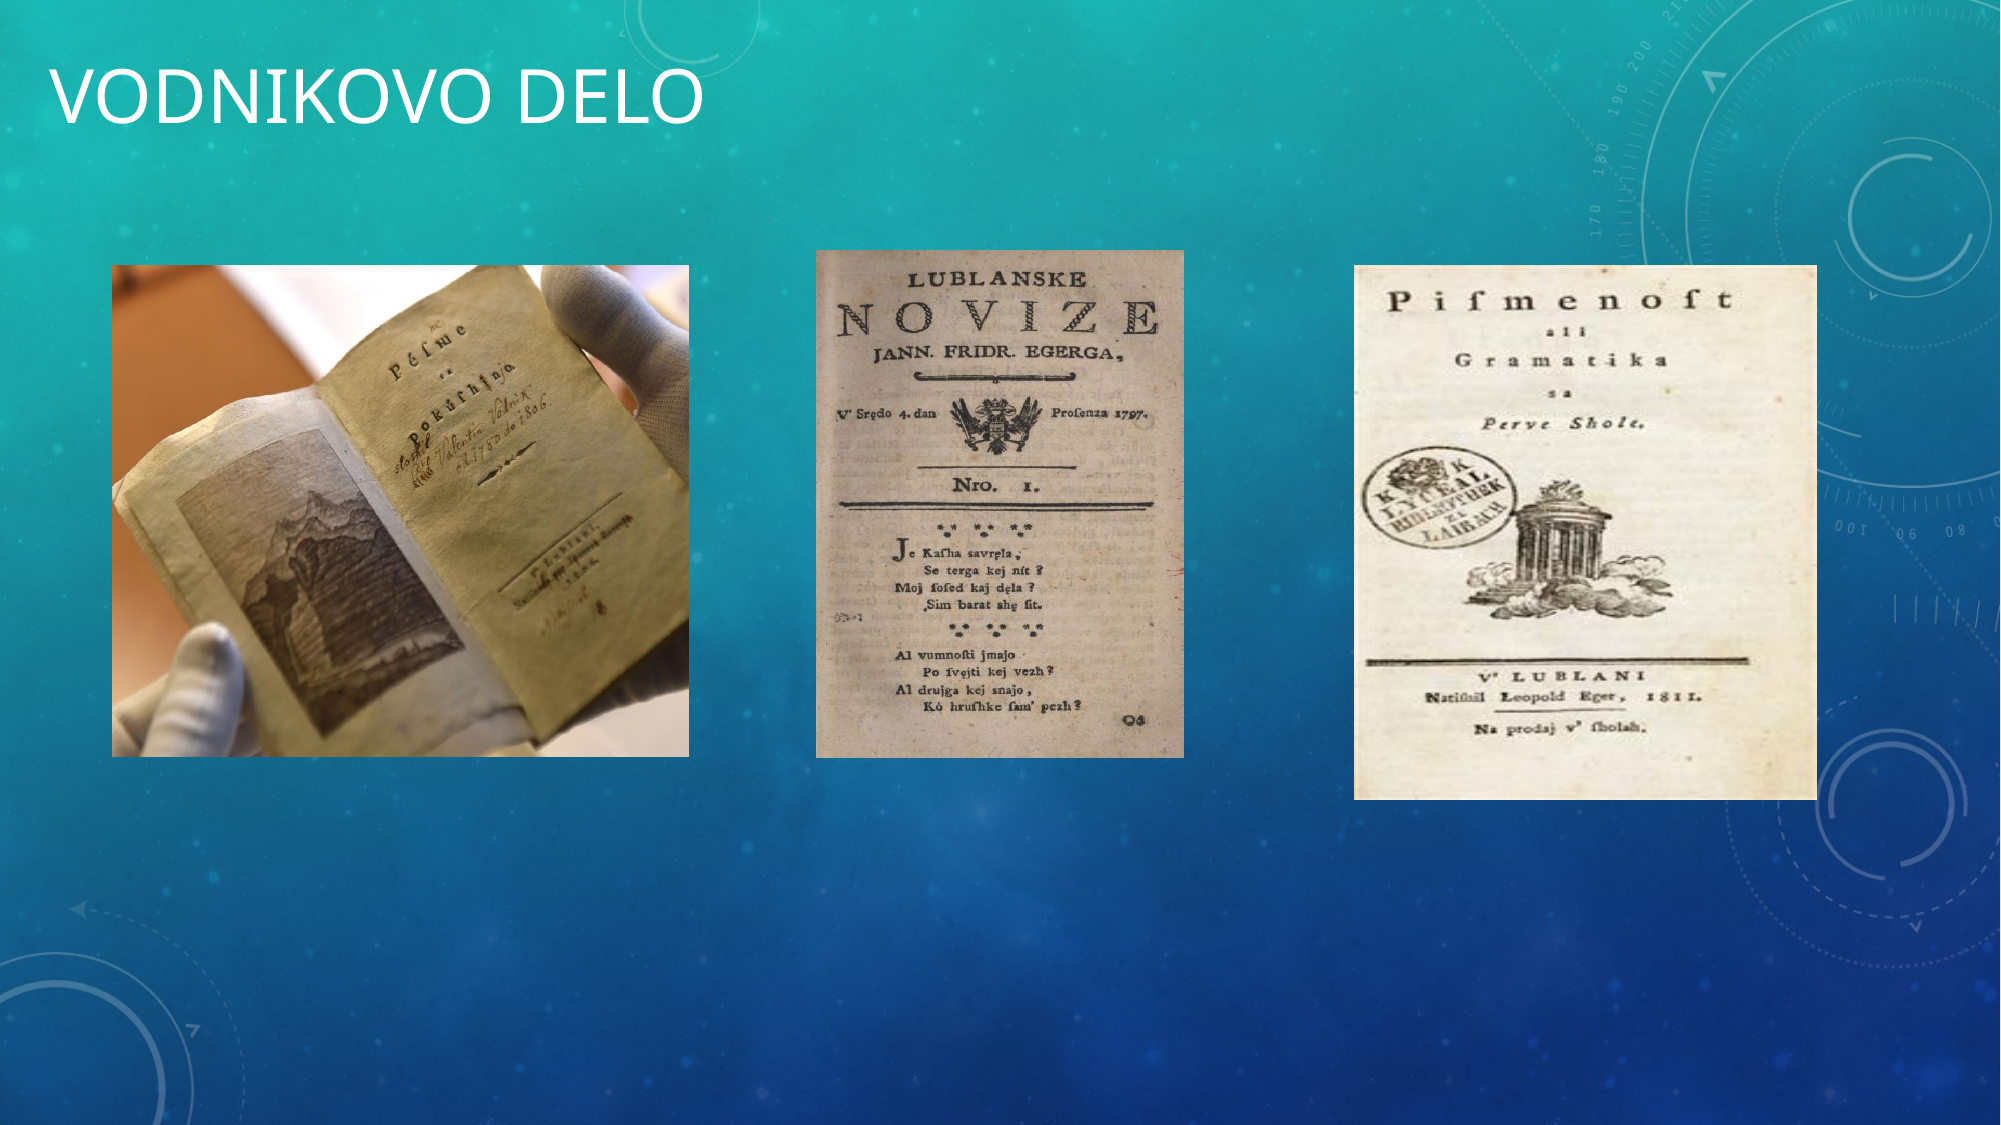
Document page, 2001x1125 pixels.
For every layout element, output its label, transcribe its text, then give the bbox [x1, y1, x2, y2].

picture [1354, 265, 1817, 800]
title Vodnikovo delo [34, 21, 1653, 166]
picture [112, 265, 689, 757]
picture [816, 250, 1184, 758]
